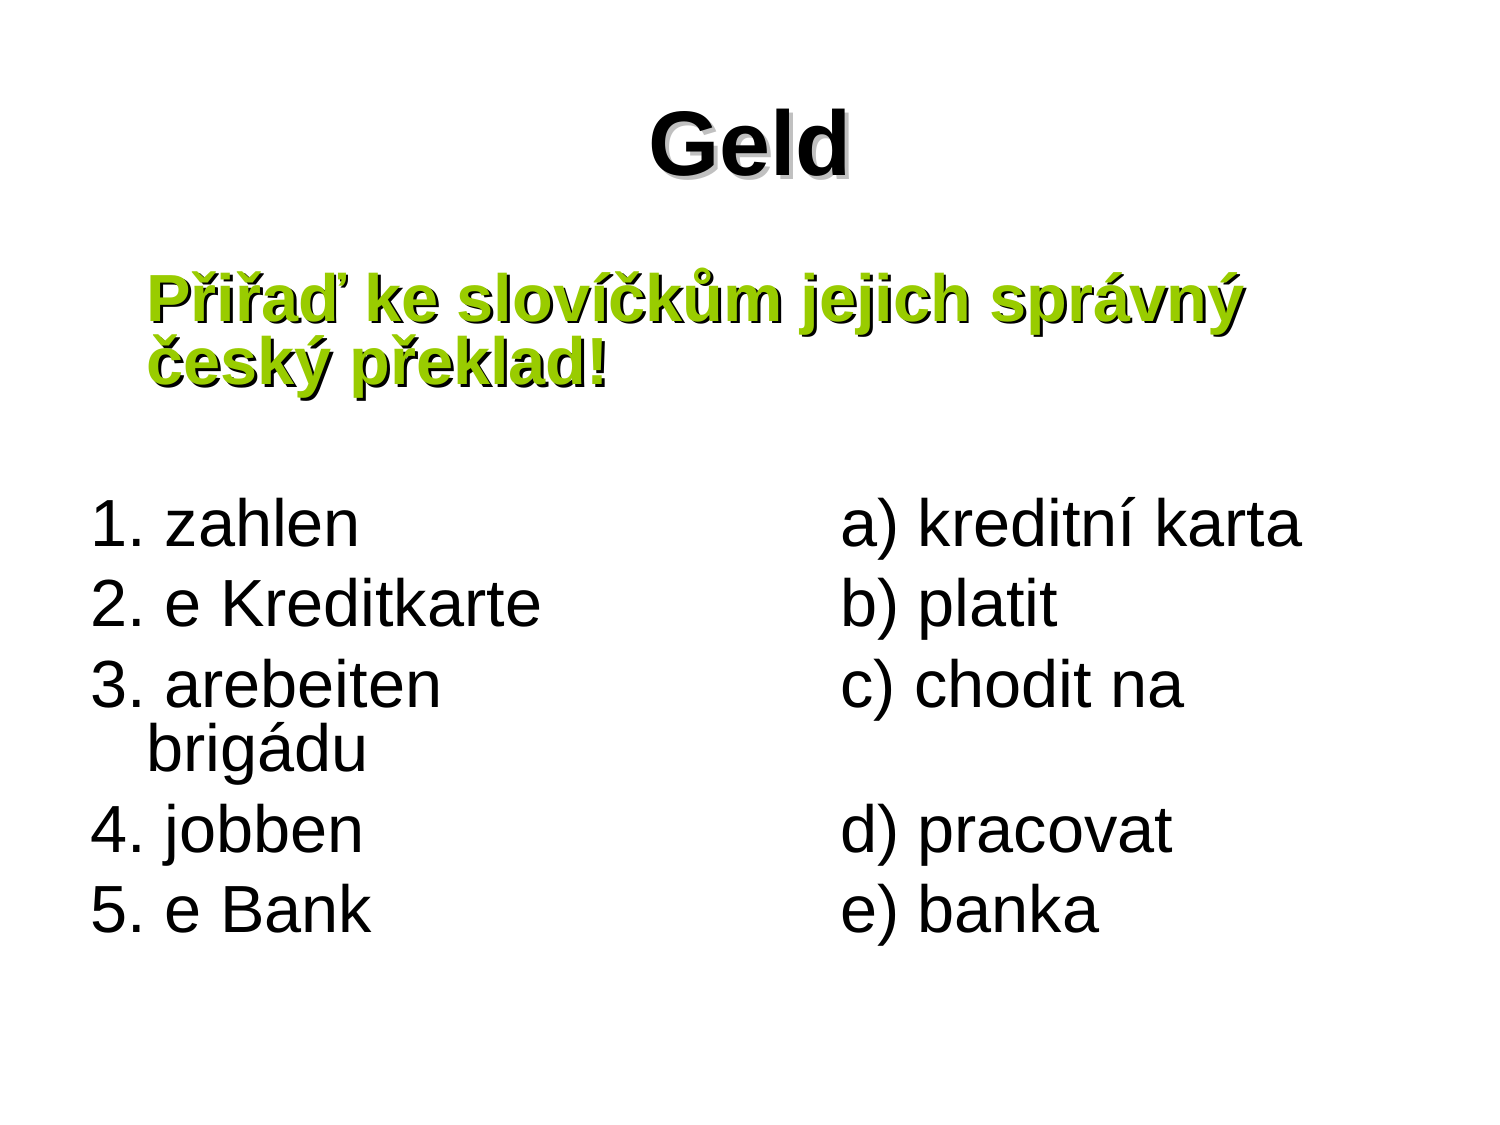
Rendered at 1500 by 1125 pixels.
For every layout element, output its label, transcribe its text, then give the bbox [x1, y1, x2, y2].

title Geld [75, 45, 1426, 233]
list Přiřaď ke slovíčkům jejich správný český překlad! zahlen a) kreditní karta e Kreditkarte b) platit arebeiten c) chodit na brigádu jobben d) pracovat e Bank e) banka [75, 262, 1426, 1034]
